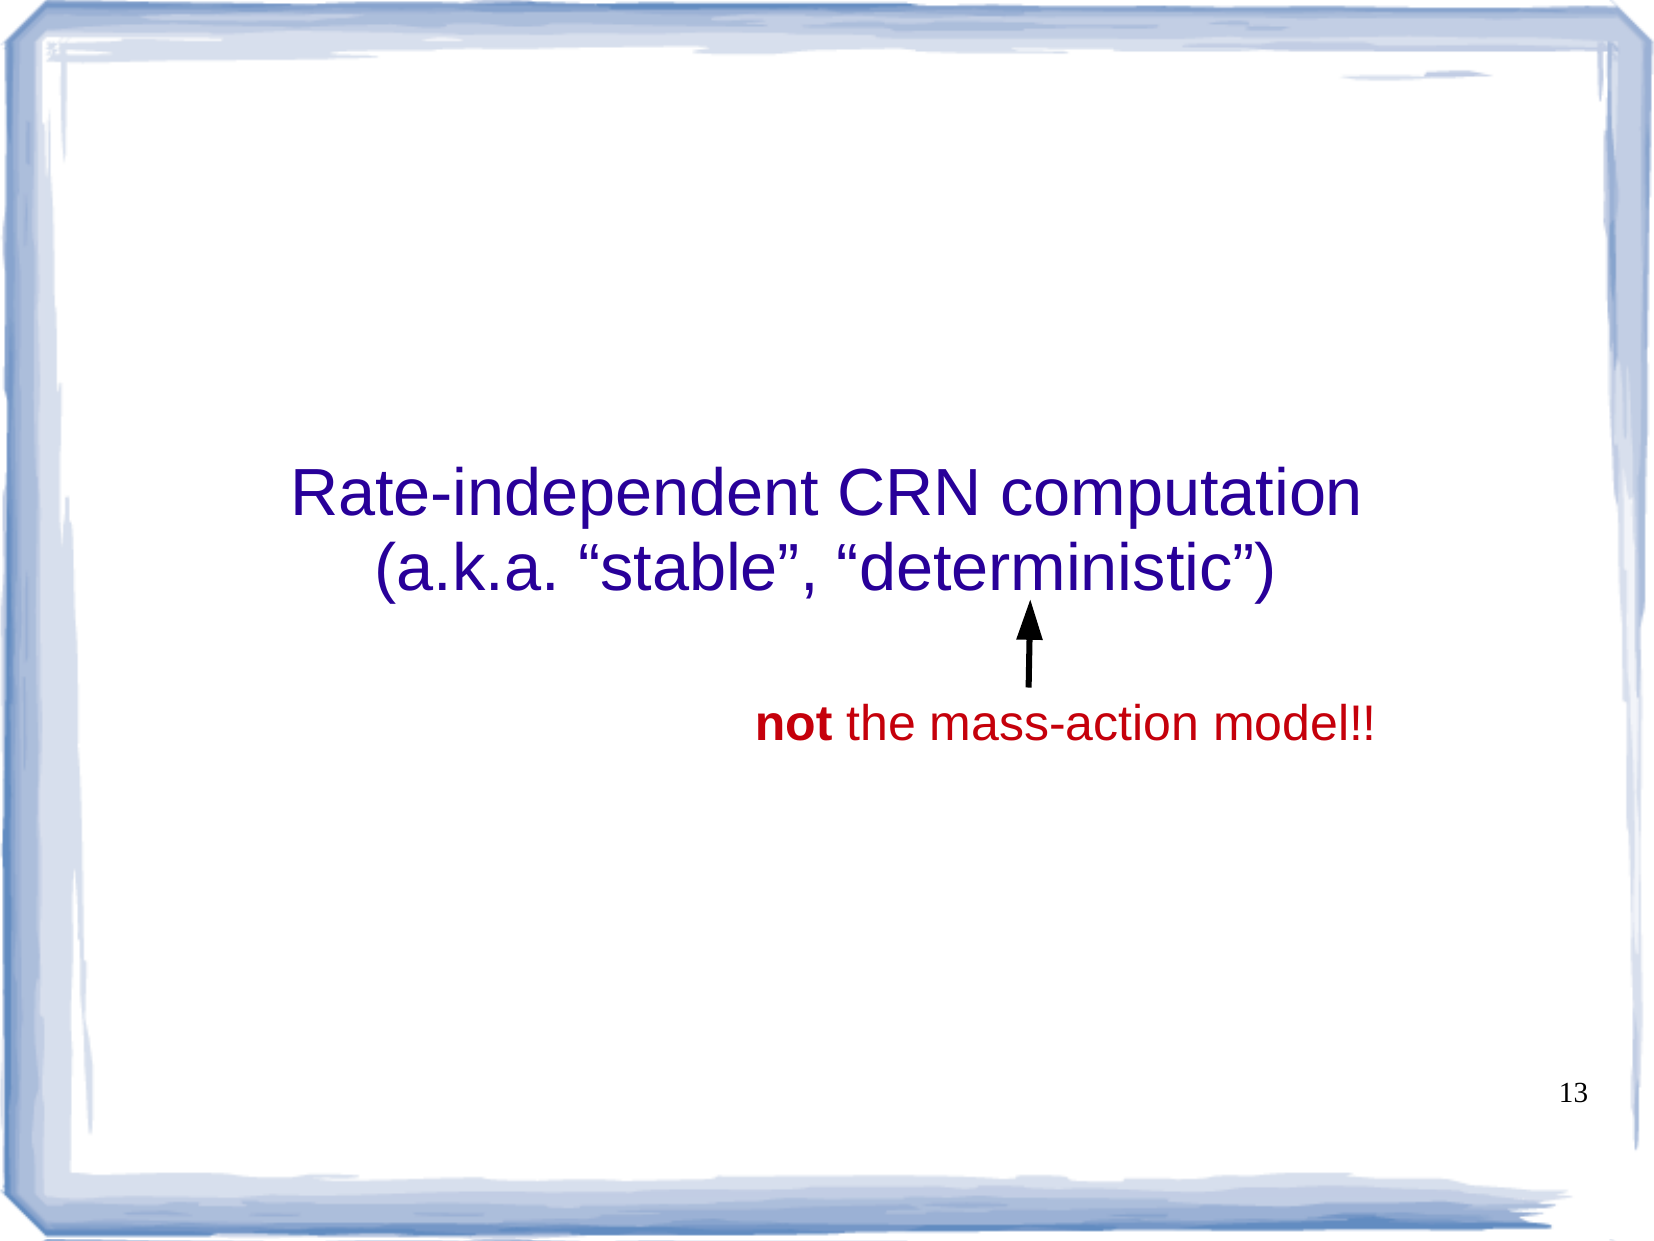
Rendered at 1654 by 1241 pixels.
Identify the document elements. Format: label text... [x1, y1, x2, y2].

text_box not the mass-action model!! [740, 687, 1441, 760]
subtitle Rate-independent CRN computation (a.k.a. “stable”, “deterministic”) [82, 49, 1571, 1010]
picture [0, 0, 1654, 1241]
